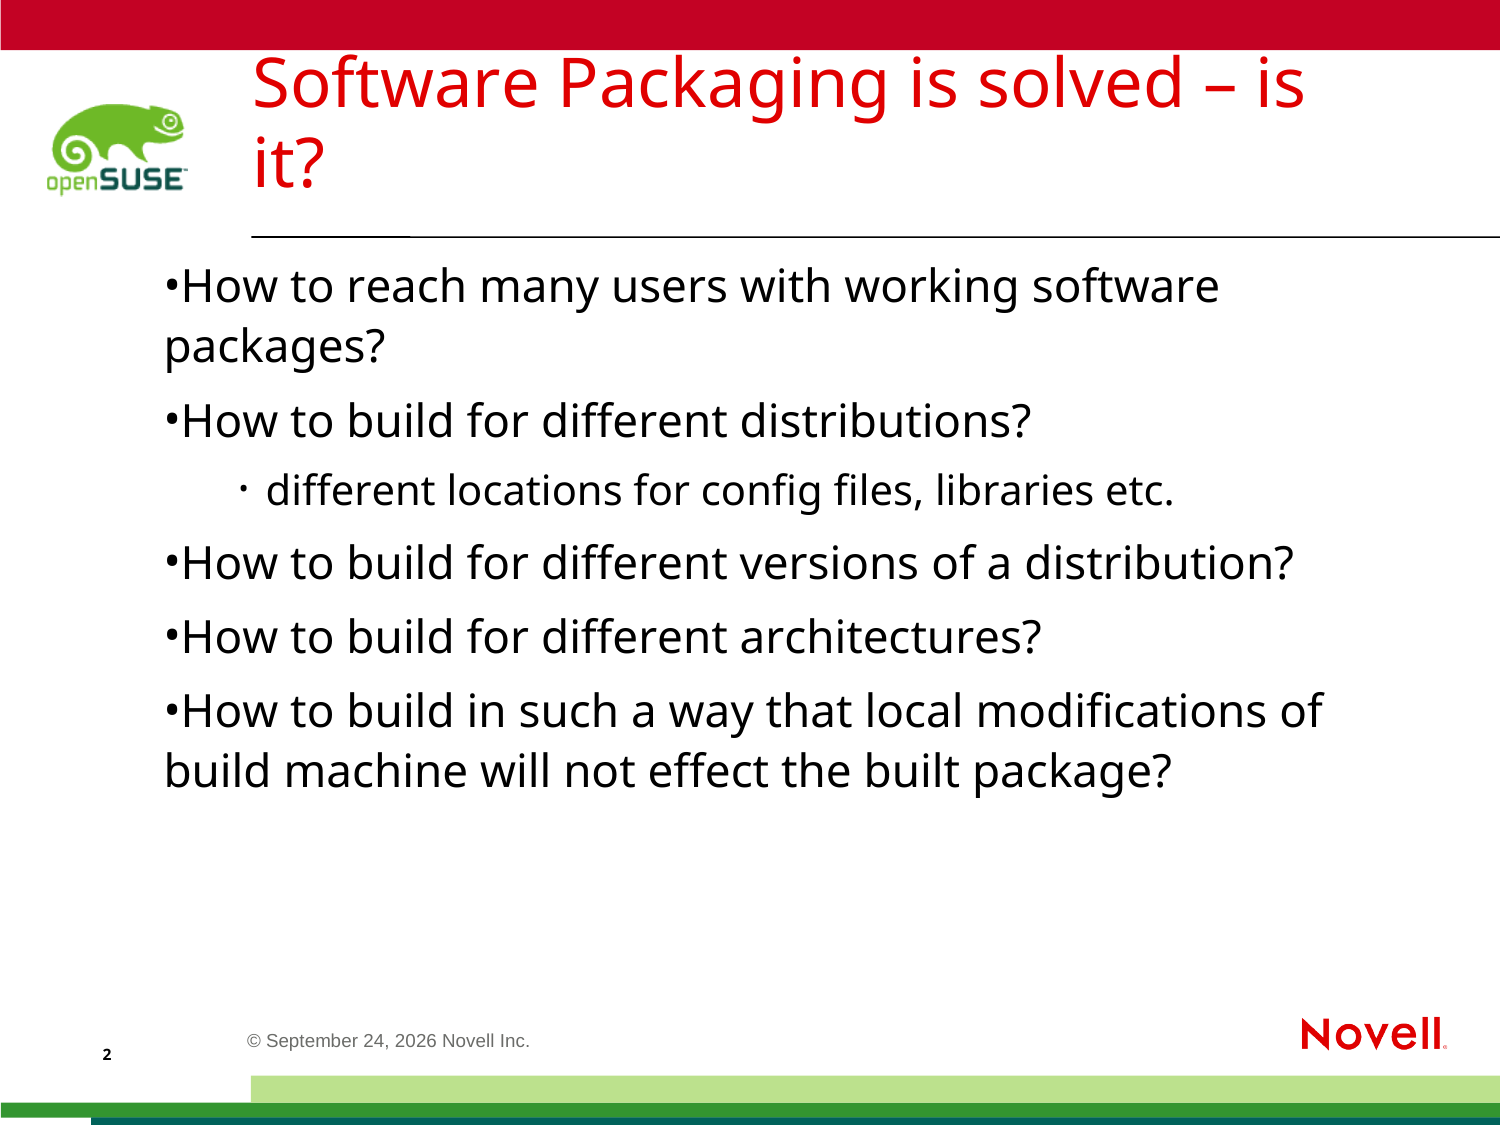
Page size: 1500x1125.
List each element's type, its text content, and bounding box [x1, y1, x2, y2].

list How to reach many users with working software packages? How to build for different distributions? different locations for config files, libraries etc. How to build for different versions of a distribution? How to build for different architectures? How to build in such a way that local modifications of build machine will not effect the built package? [163, 254, 1404, 681]
picture [47, 104, 188, 197]
picture [1295, 1011, 1453, 1056]
title Software Packaging is solved – is it? [252, 41, 1383, 205]
